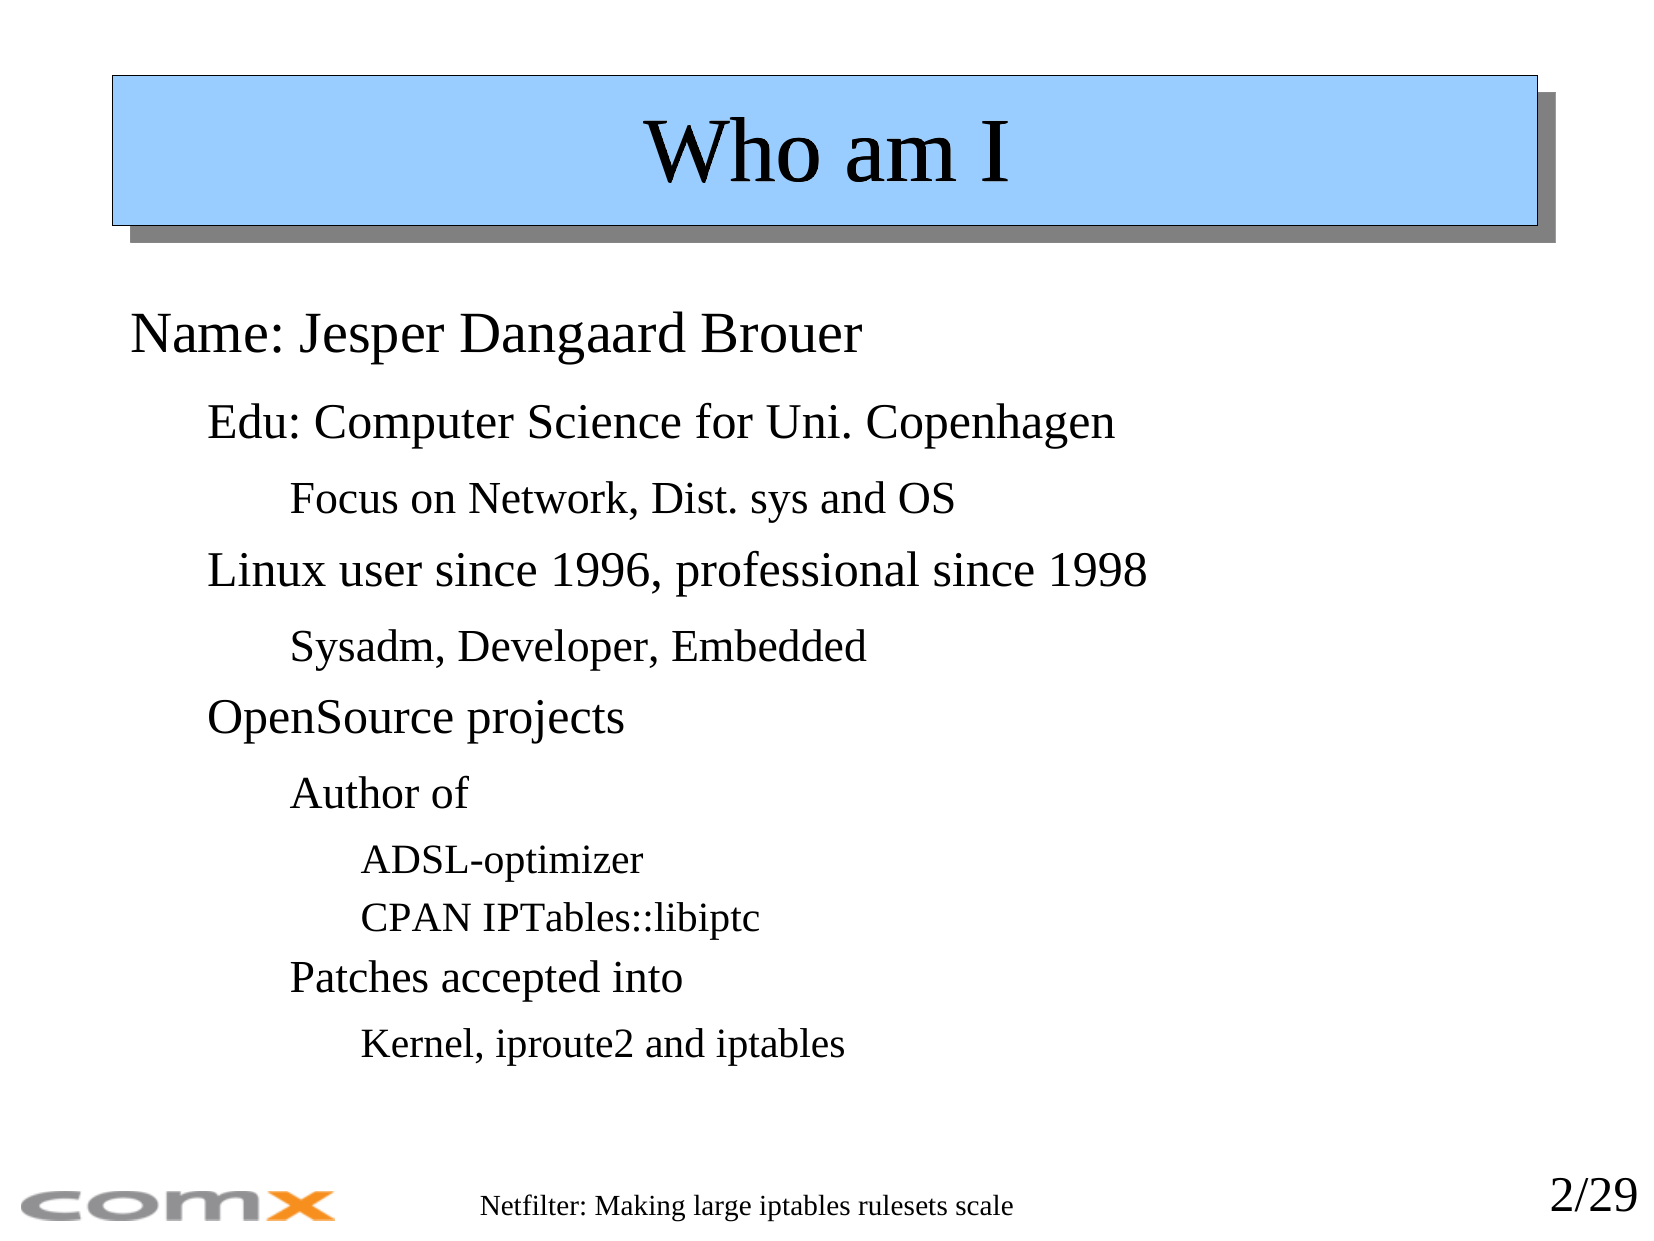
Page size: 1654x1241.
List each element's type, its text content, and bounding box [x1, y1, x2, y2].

list Name: Jesper Dangaard Brouer Edu: Computer Science for Uni. Copenhagen Focus on Network, Dist. sys and OS Linux user since 1996, professional since 1998 Sysadm, Developer, Embedded OpenSource projects Author of ADSL-optimizer CPAN IPTables::libiptc Patches accepted into Kernel, iproute2 and iptables [112, 300, 1538, 1096]
picture [21, 1191, 335, 1221]
title Who am I [116, 90, 1538, 211]
